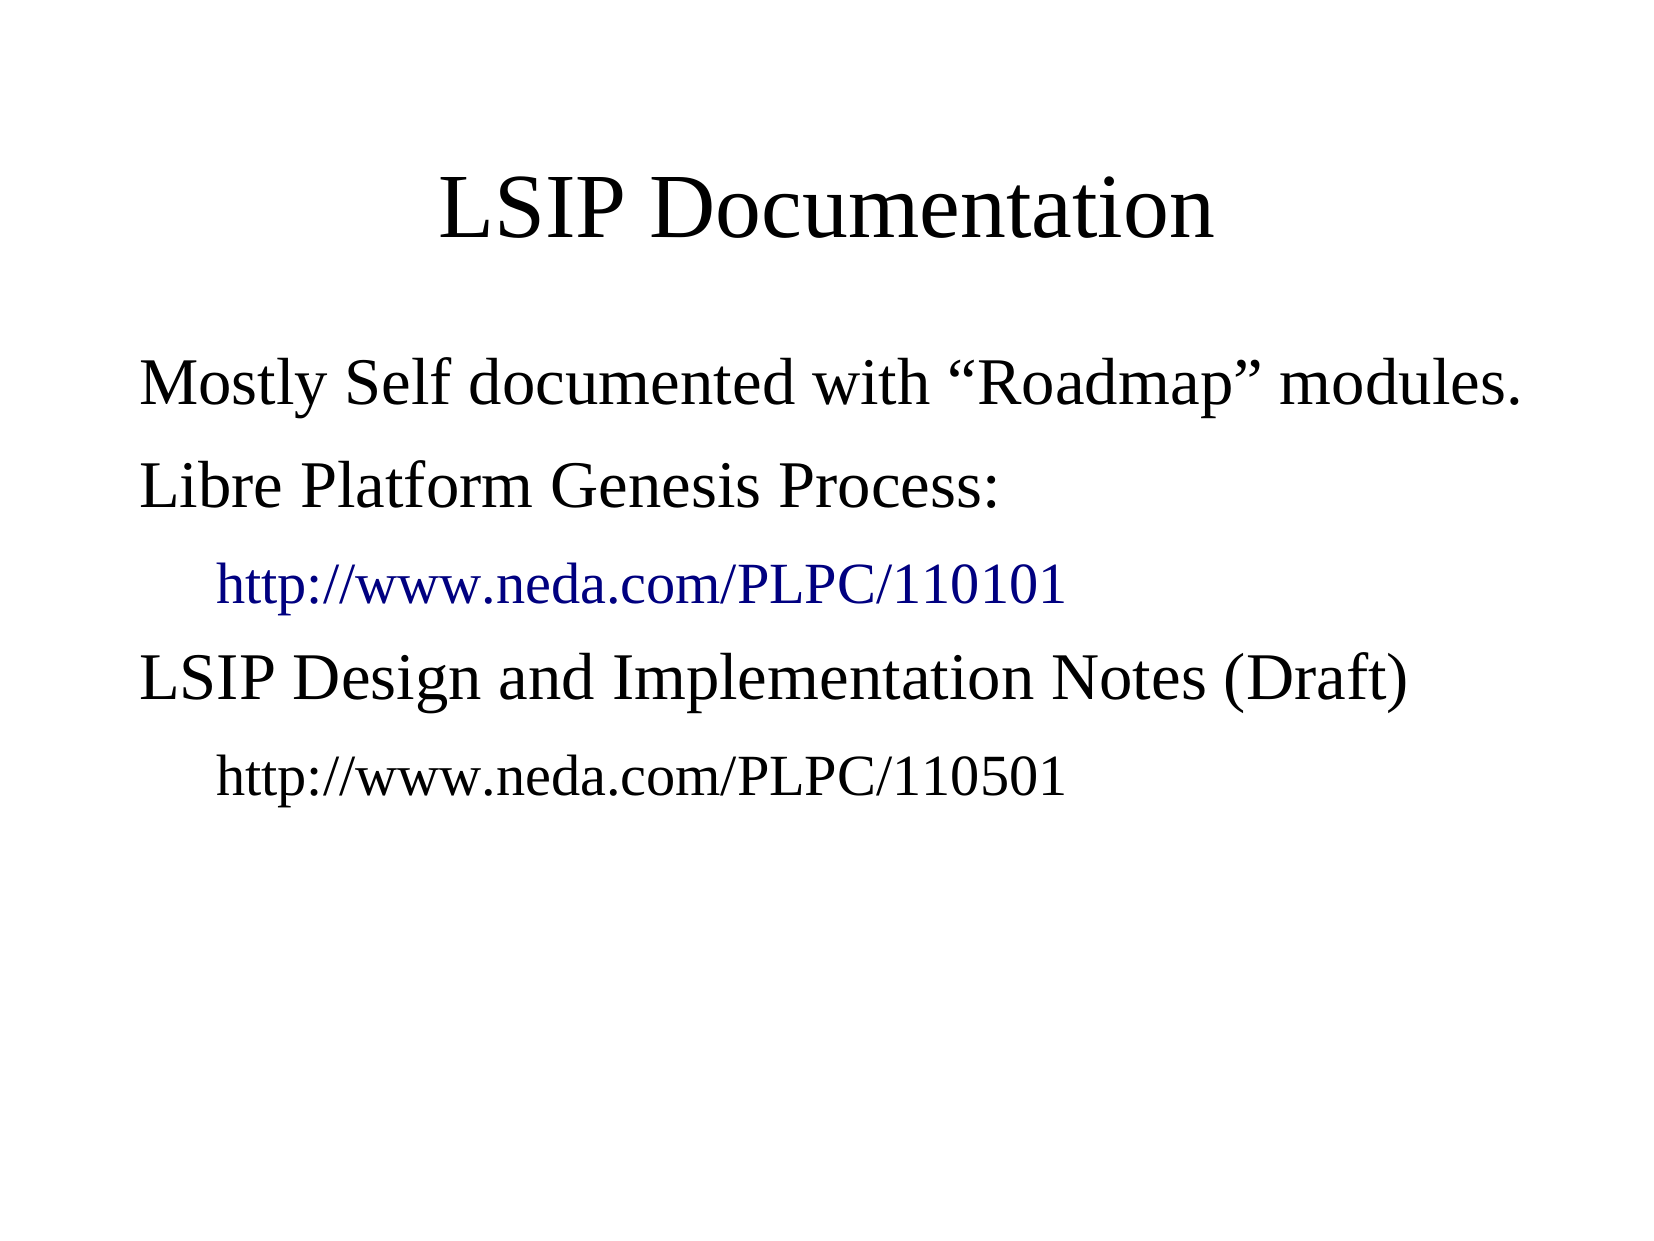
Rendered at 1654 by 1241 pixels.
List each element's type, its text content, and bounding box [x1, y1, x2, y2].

title LSIP Documentation [121, 102, 1534, 311]
list Mostly Self documented with “Roadmap” modules. Libre Platform Genesis Process: http://www.neda.com/PLPC/110101 LSIP Design and Implementation Notes (Draft) http://www.neda.com/PLPC/110501 [121, 344, 1534, 1127]
